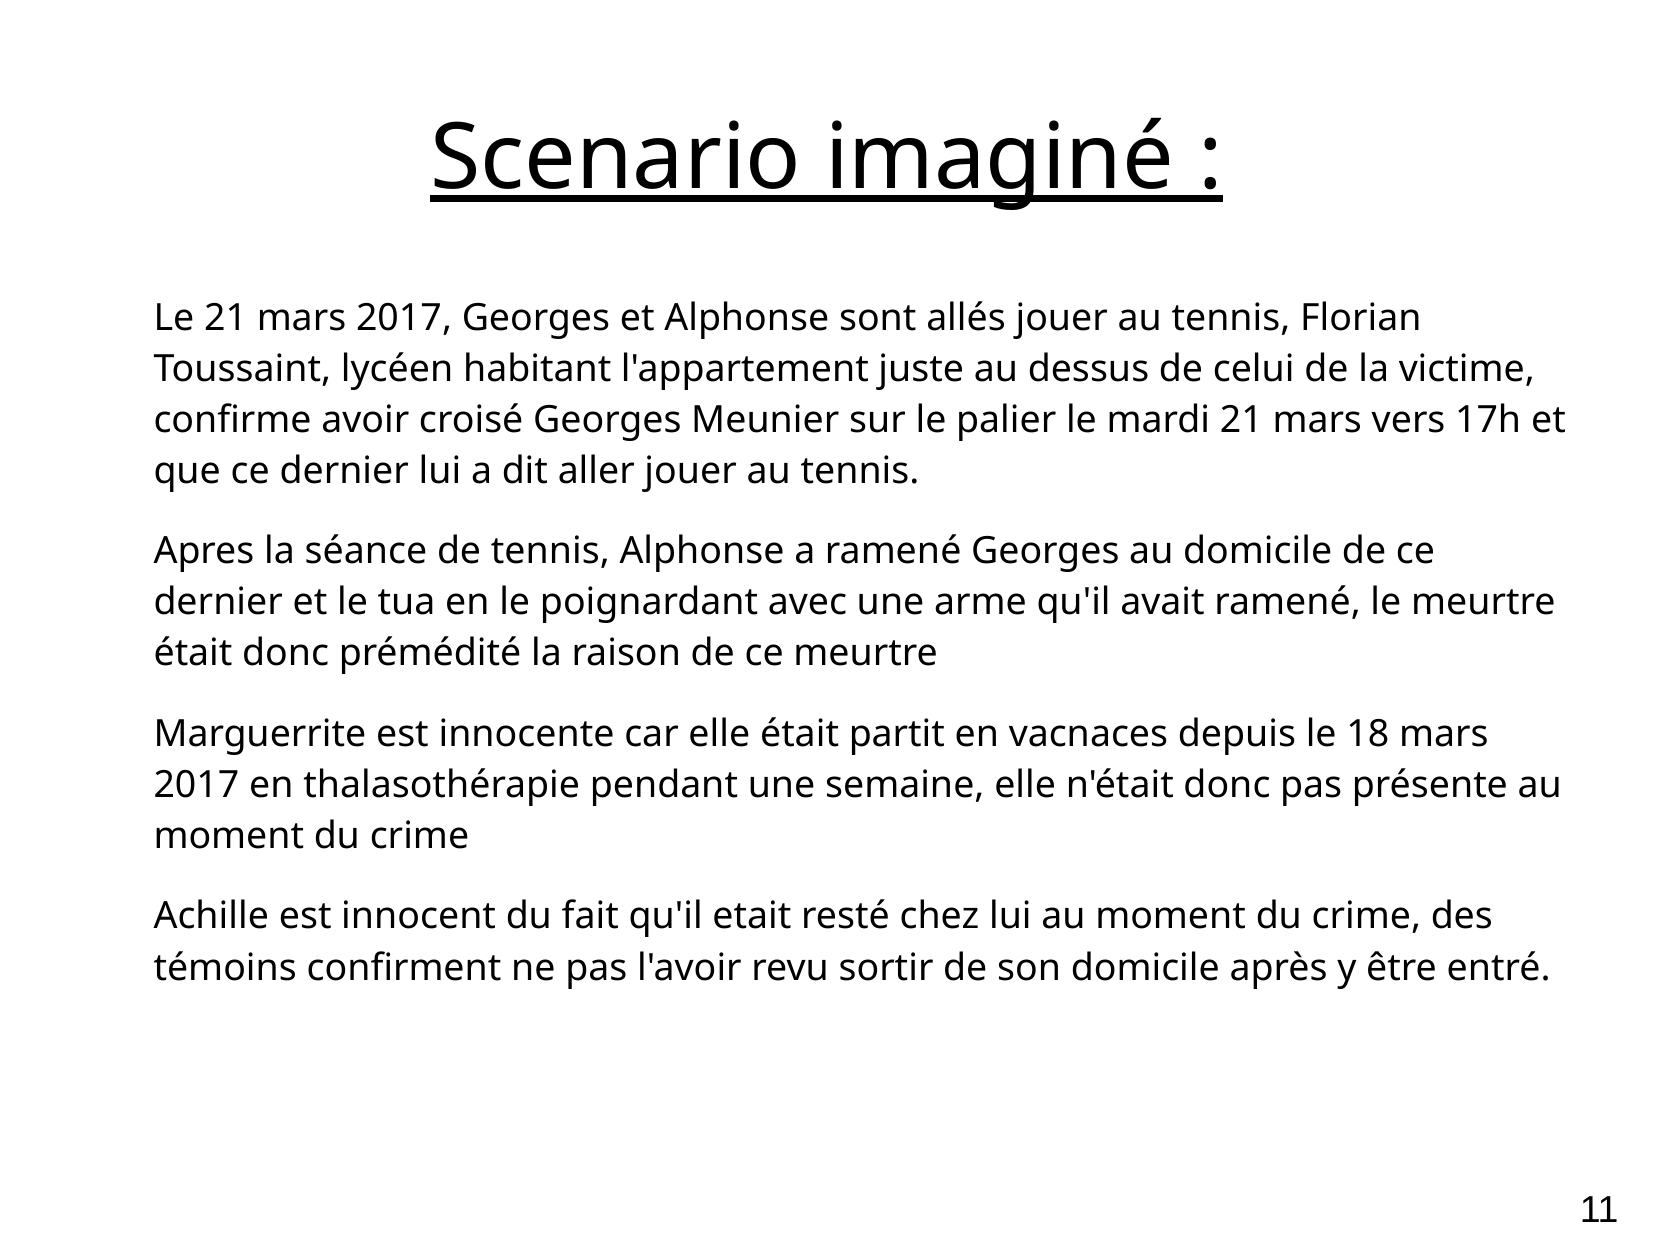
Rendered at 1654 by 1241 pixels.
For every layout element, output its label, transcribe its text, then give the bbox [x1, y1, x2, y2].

title Scenario imaginé : [82, 49, 1571, 257]
list Le 21 mars 2017, Georges et Alphonse sont allés jouer au tennis, Florian Toussaint, lycéen habitant l'appartement juste au dessus de celui de la victime, confirme avoir croisé Georges Meunier sur le palier le mardi 21 mars vers 17h et que ce dernier lui a dit aller jouer au tennis. Apres la séance de tennis, Alphonse a ramené Georges au domicile de ce dernier et le tua en le poignardant avec une arme qu'il avait ramené, le meurtre était donc prémédité la raison de ce meurtre Marguerrite est innocente car elle était partit en vacnaces depuis le 18 mars 2017 en thalasothérapie pendant une semaine, elle n'était donc pas présente au moment du crime Achille est innocent du fait qu'il etait resté chez lui au moment du crime, des témoins confirment ne pas l'avoir revu sortir de son domicile après y être entré. [82, 290, 1571, 1109]
text_box 11 [1564, 1181, 1654, 1238]
